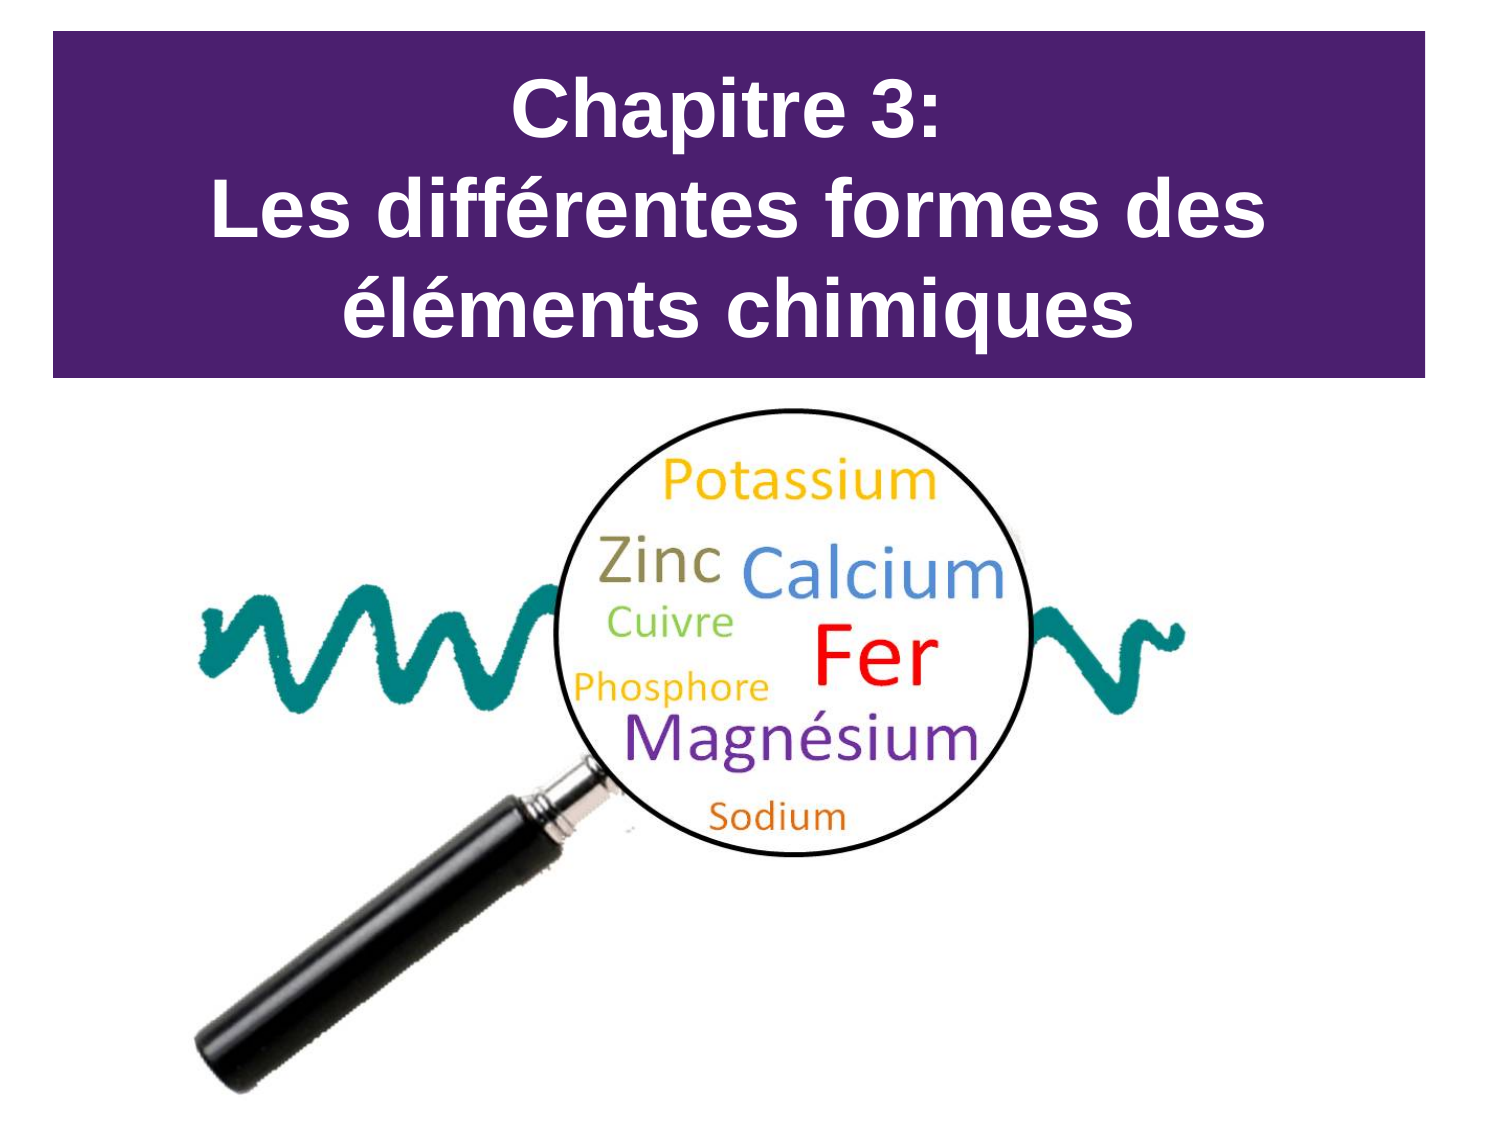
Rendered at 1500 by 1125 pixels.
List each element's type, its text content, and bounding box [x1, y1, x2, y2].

picture [188, 383, 1193, 1111]
title Chapitre 3: Les différentes formes des éléments chimiques [53, 31, 1426, 378]
